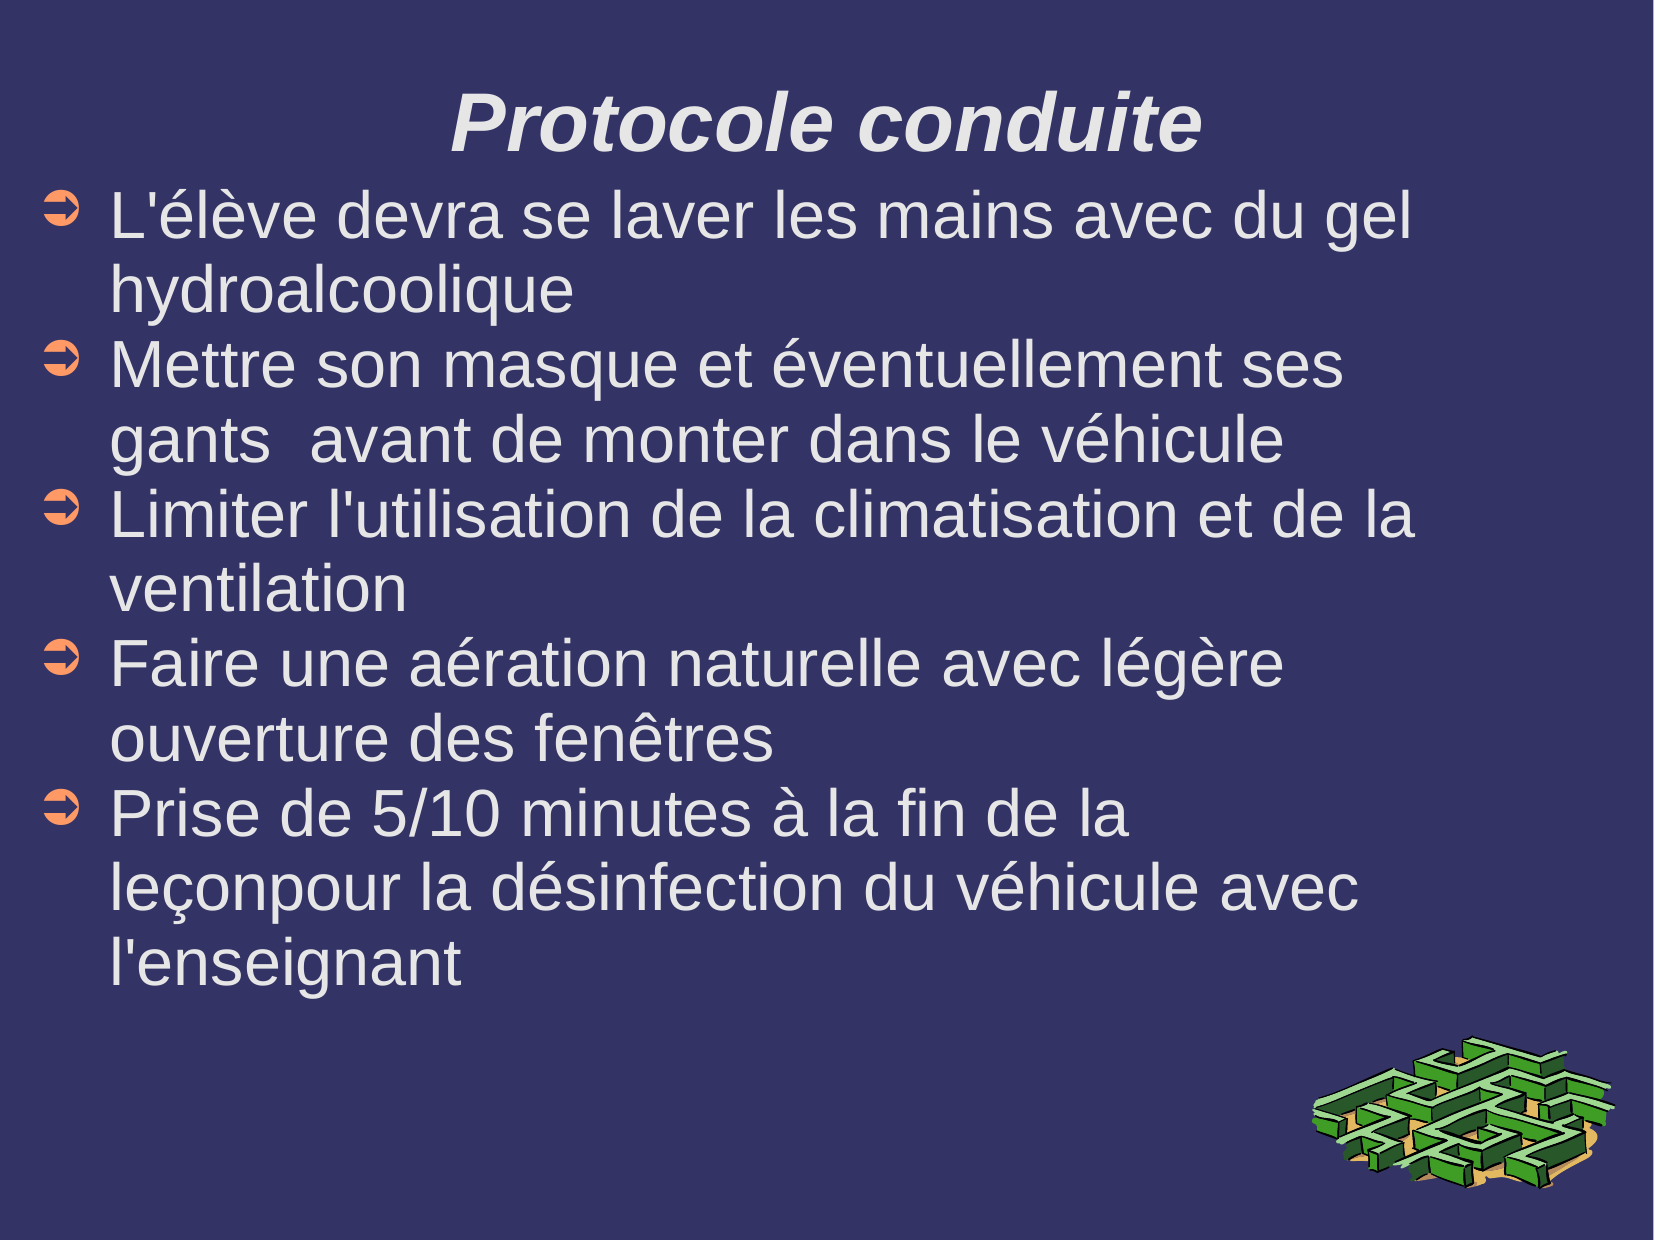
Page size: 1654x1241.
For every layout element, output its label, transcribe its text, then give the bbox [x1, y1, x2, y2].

list L'élève devra se laver les mains avec du gel hydroalcoolique Mettre son masque et éventuellement ses gants avant de monter dans le véhicule Limiter l'utilisation de la climatisation et de la ventilation Faire une aération naturelle avec légère ouverture des fenêtres Prise de 5/10 minutes à la fin de la leçonpour la désinfection du véhicule avec l'enseignant [26, 177, 1418, 1075]
title Protocole conduite [121, 19, 1534, 227]
